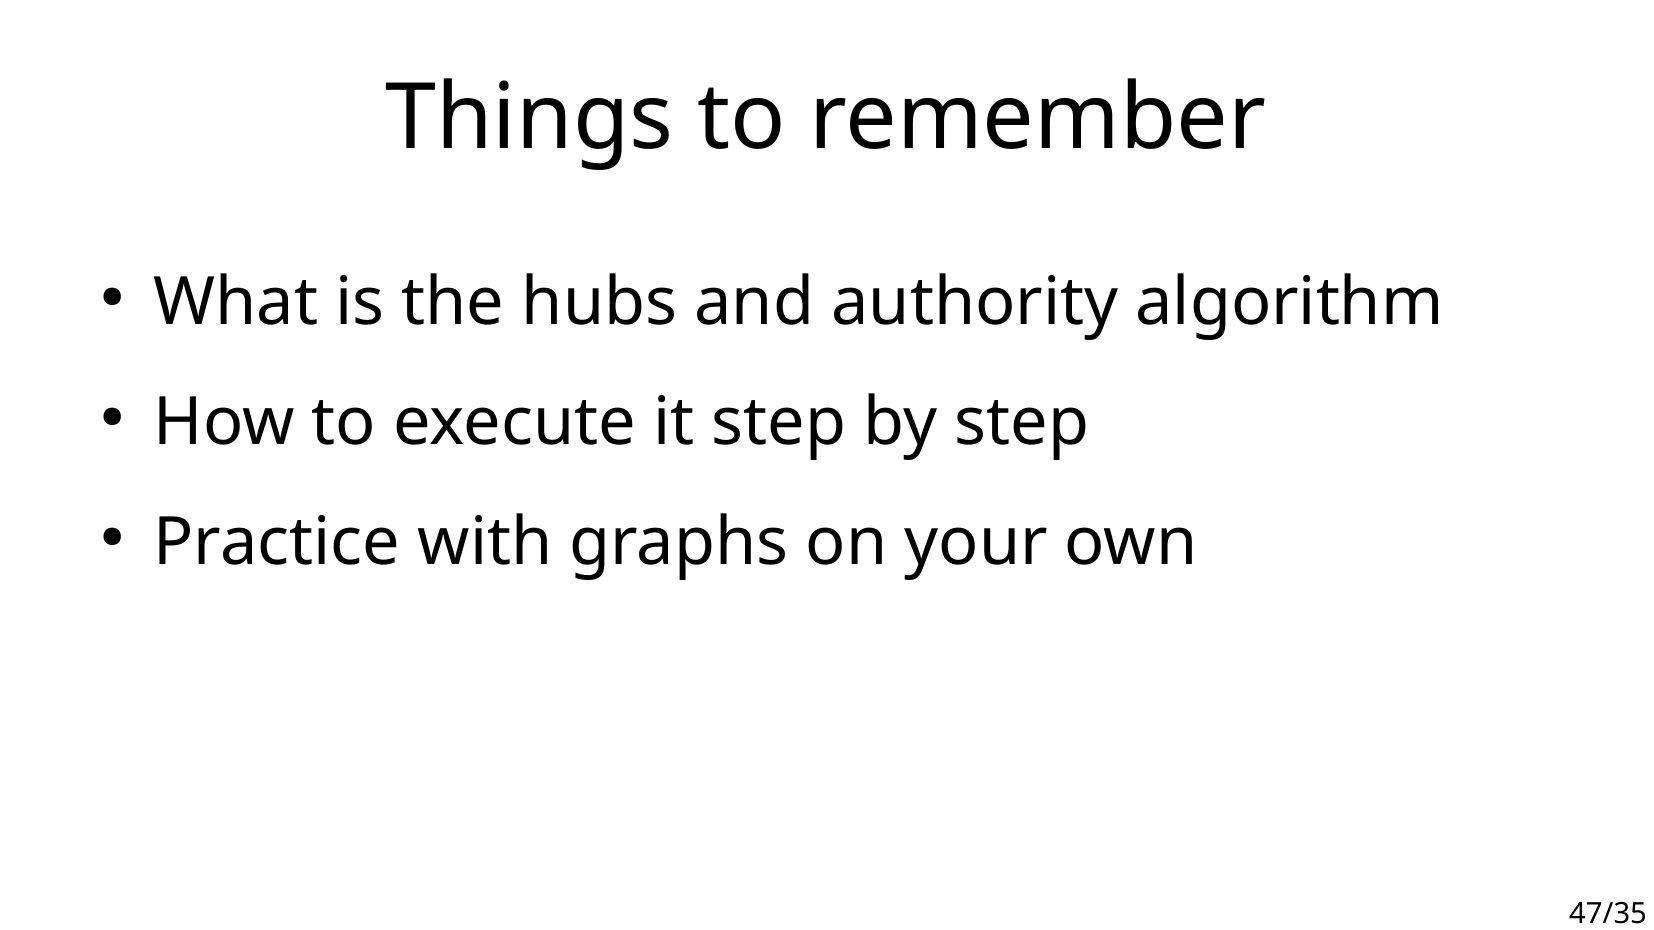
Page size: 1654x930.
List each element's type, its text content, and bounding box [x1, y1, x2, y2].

list What is the hubs and authority algorithm How to execute it step by step Practice with graphs on your own [82, 252, 1571, 793]
title Things to remember [82, 1, 1571, 225]
